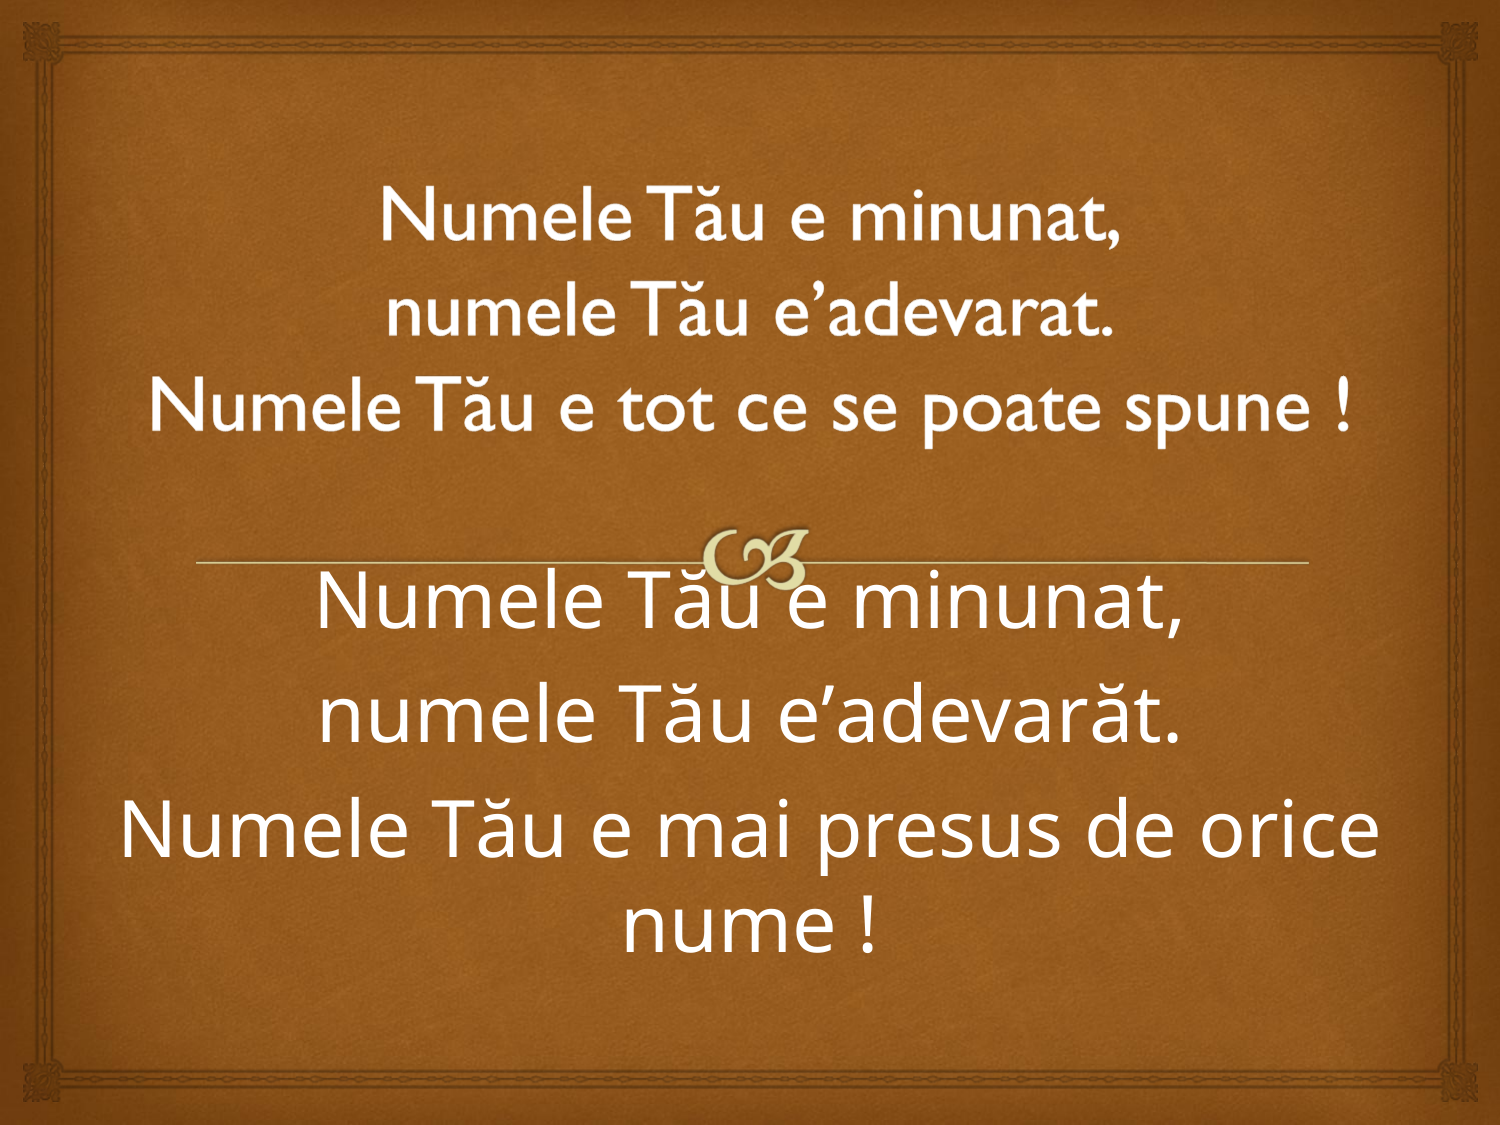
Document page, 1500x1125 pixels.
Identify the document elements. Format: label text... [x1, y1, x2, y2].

text_box [89, 140, 1424, 497]
picture [0, 0, 1500, 1125]
text_box Numele Tău e minunat, numele Tău e’adevarăt. Numele Tău e mai presus de orice nume ! [53, 636, 1447, 977]
